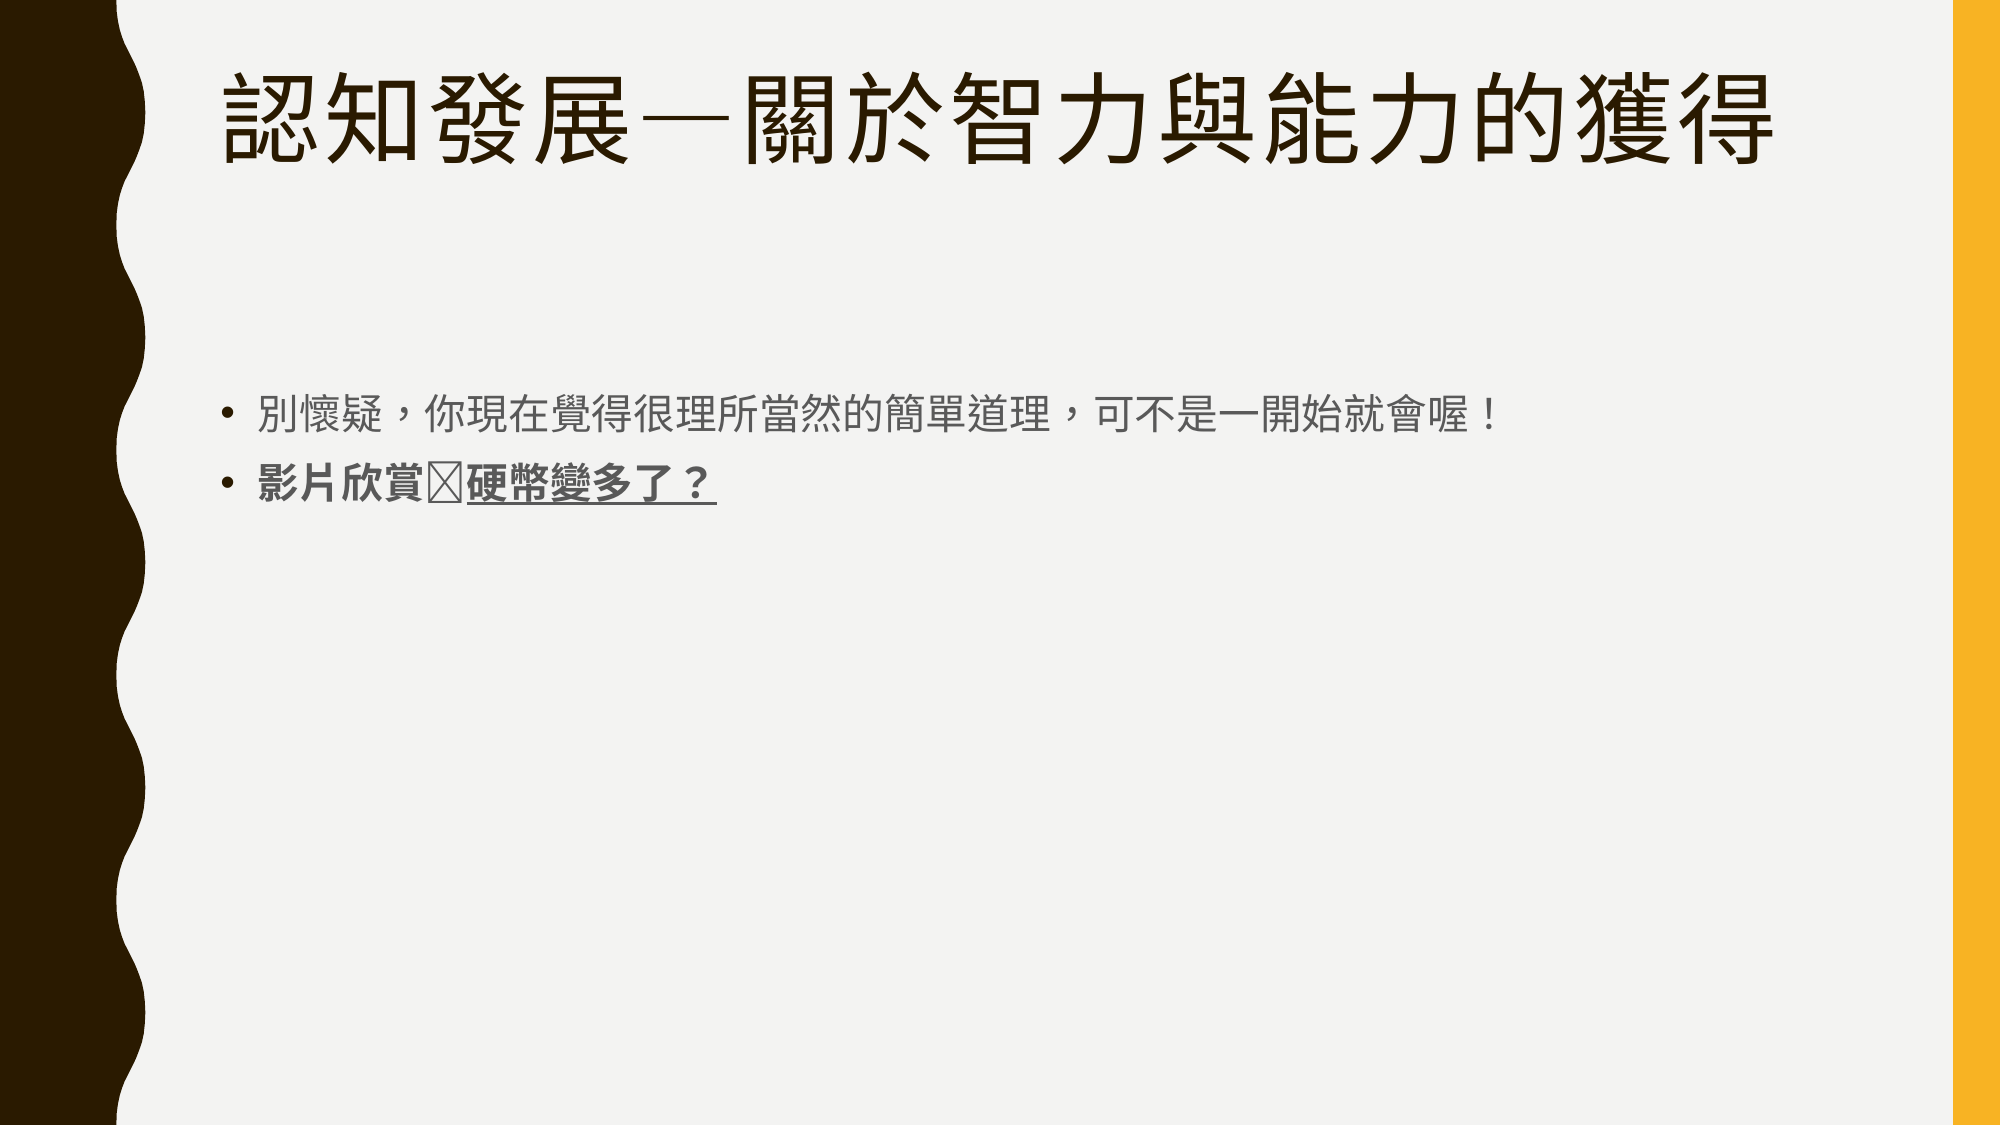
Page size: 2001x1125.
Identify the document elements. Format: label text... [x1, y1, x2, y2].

list 別懷疑，你現在覺得很理所當然的簡單道理，可不是一開始就會喔！ 影片欣賞硬幣變多了？ [205, 375, 1876, 965]
title 認知發展—關於智力與能力的獲得 [205, 62, 1876, 308]
